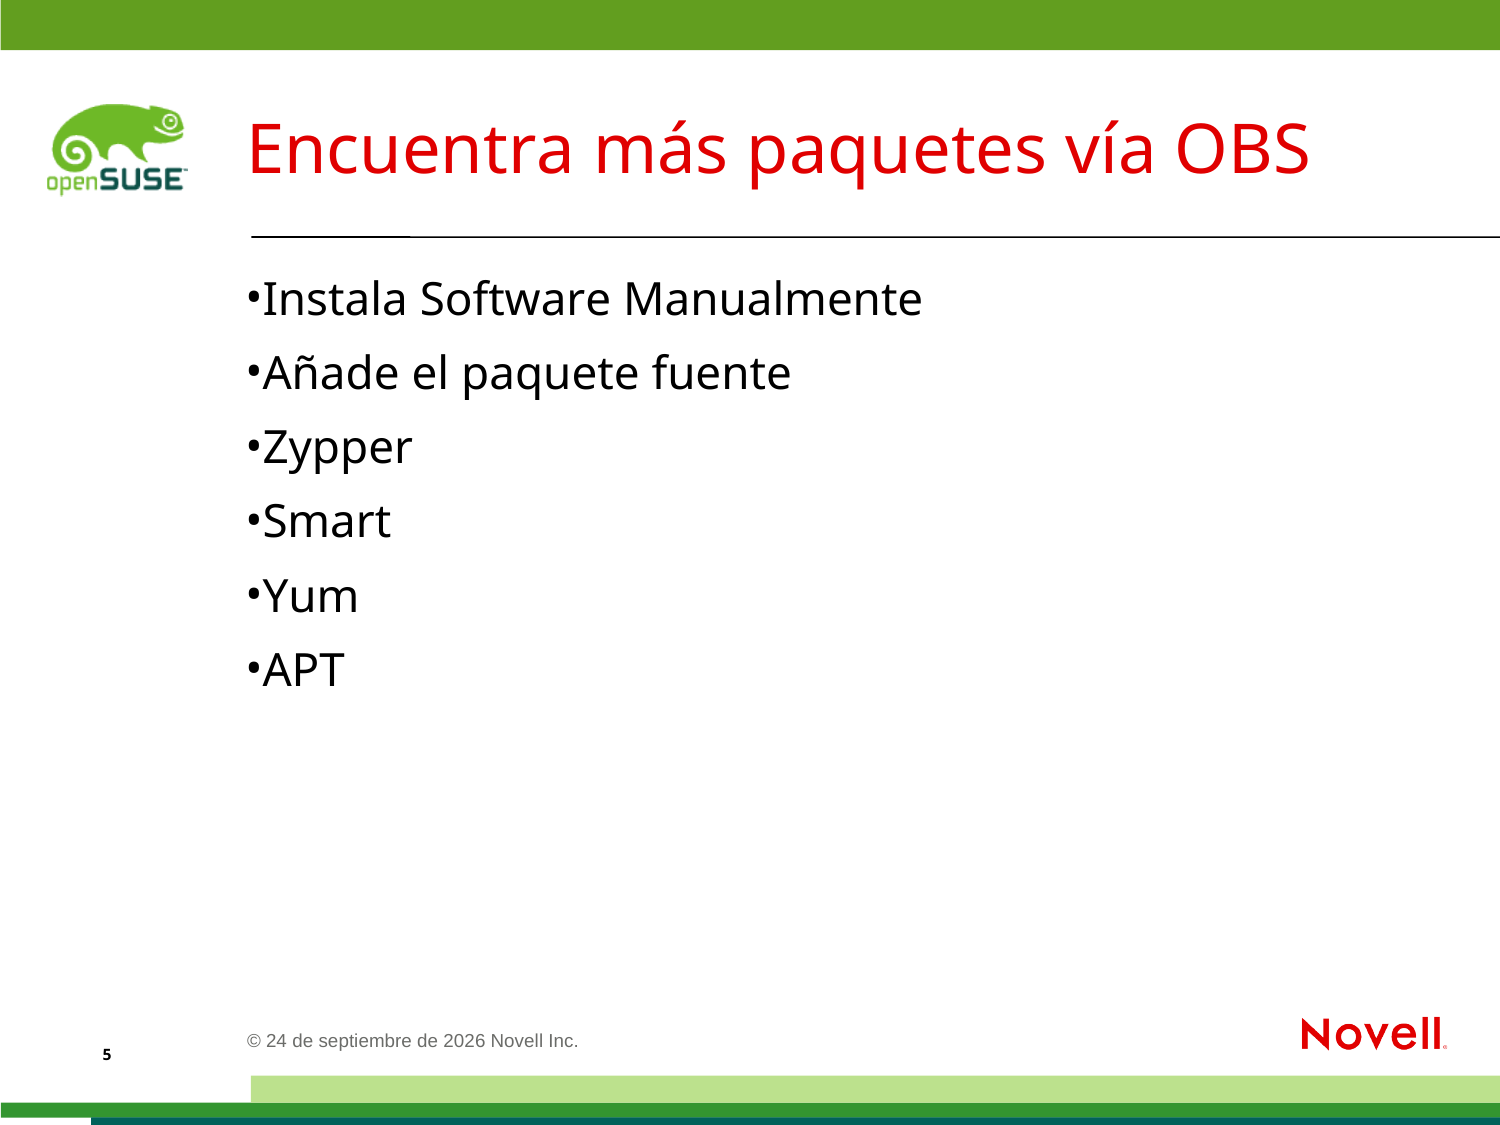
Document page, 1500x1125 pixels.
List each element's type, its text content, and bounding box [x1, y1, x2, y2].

title Encuentra más paquetes vía OBS [246, 55, 1409, 244]
picture [47, 104, 188, 197]
picture [1295, 1011, 1453, 1056]
list Instala Software Manualmente Añade el paquete fuente Zypper Smart Yum APT [245, 267, 1458, 707]
